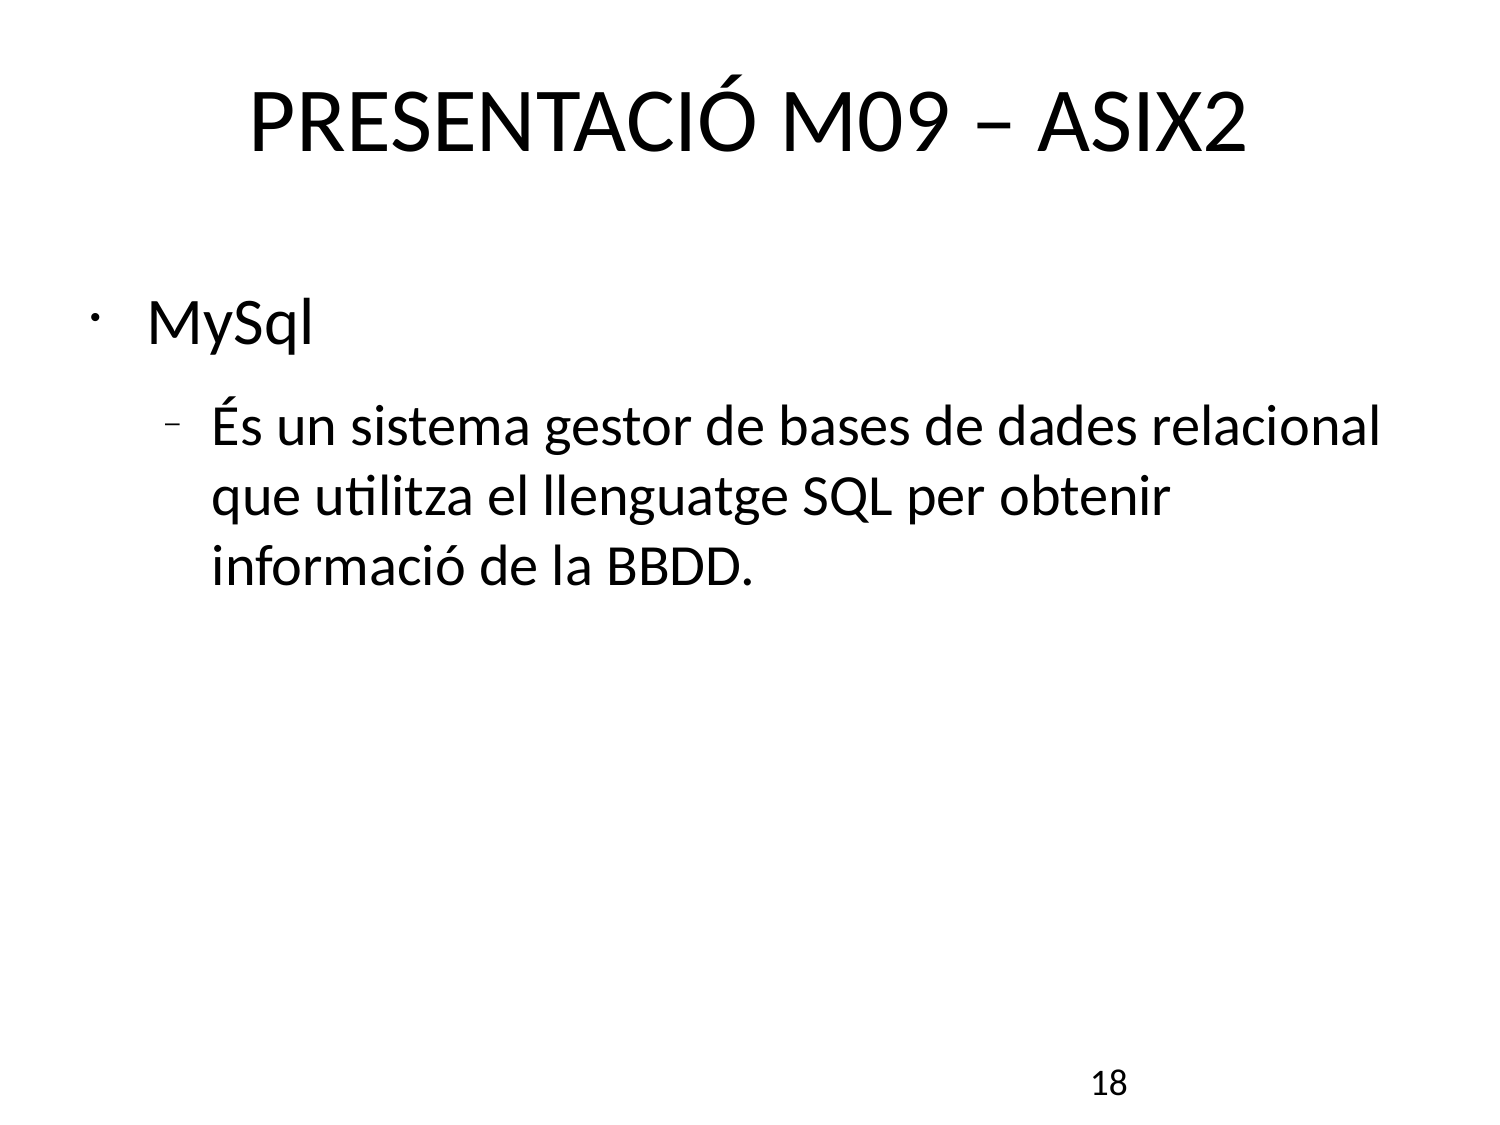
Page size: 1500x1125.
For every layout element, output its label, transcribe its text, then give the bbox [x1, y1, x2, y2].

title PRESENTACIÓ M09 – ASIX2 [75, 45, 1425, 233]
list MySql És un sistema gestor de bases de dades relacional que utilitza el llenguatge SQL per obtenir informació de la BBDD. [75, 262, 1425, 1005]
